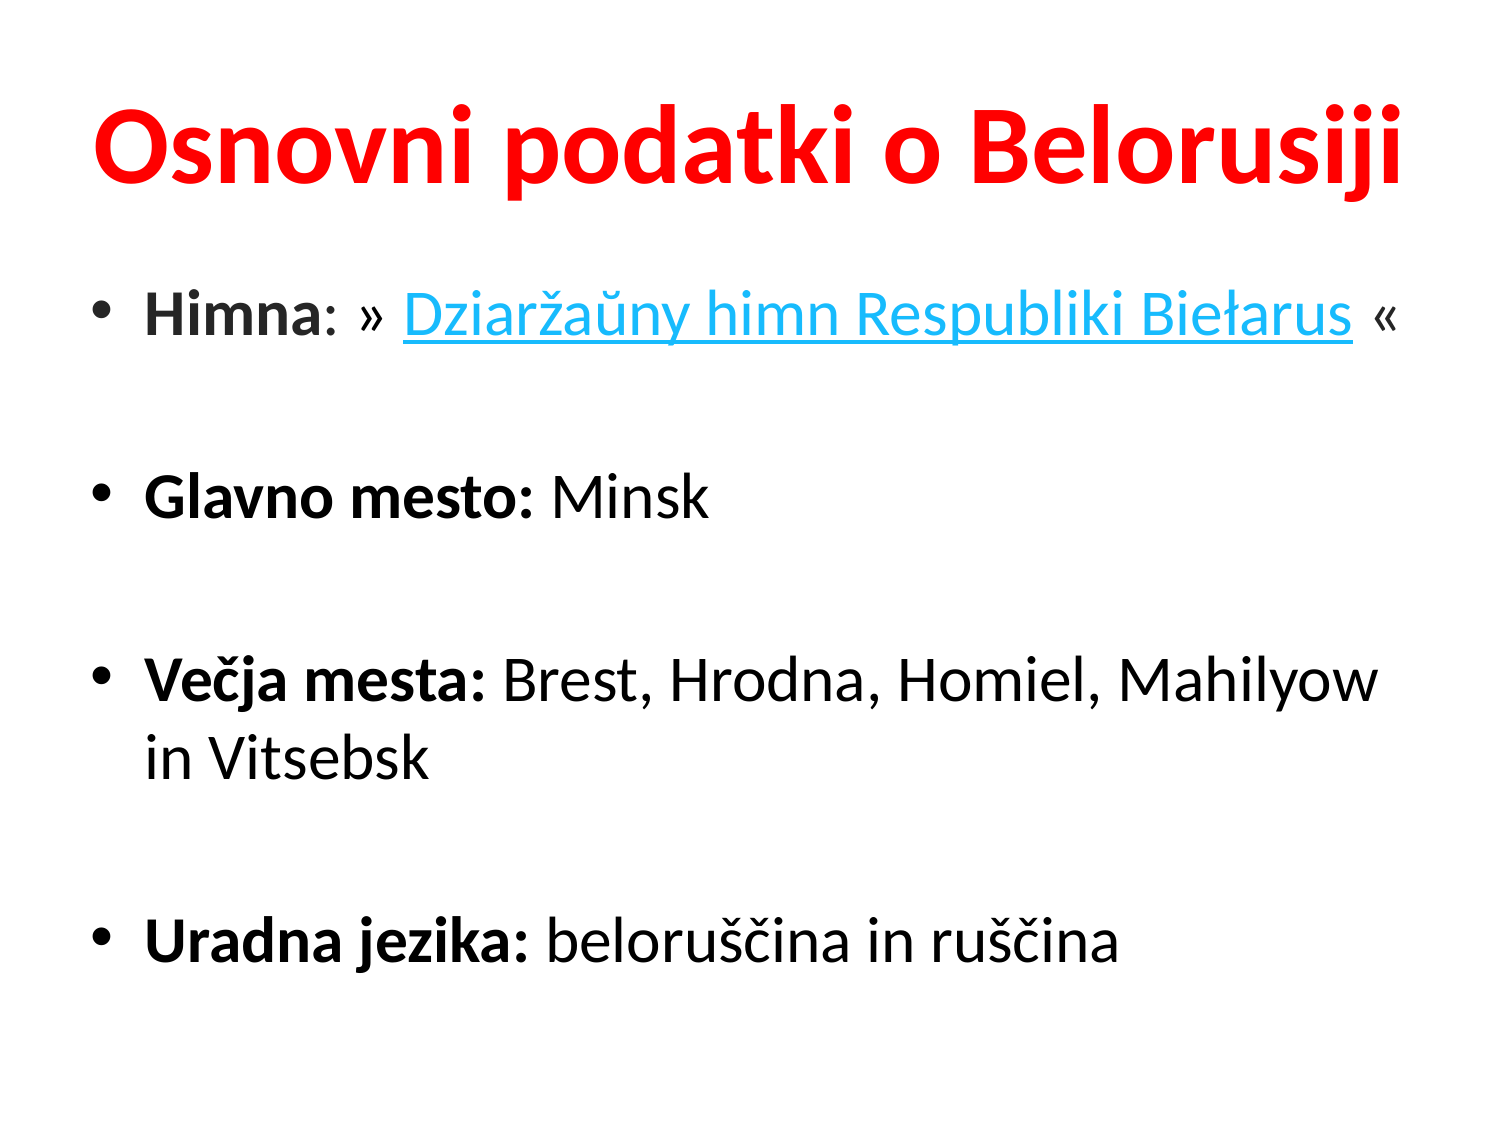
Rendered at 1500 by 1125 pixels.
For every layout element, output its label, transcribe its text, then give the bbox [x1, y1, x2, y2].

title Osnovni podatki o Belorusiji [75, 45, 1425, 233]
list Himna: » Dziaržaŭny himn Respubliki Biełarus « Glavno mesto: Minsk Večja mesta: Brest, Hrodna, Homiel, Mahilyow in Vitsebsk Uradna jezika: beloruščina in ruščina [75, 262, 1425, 1005]
